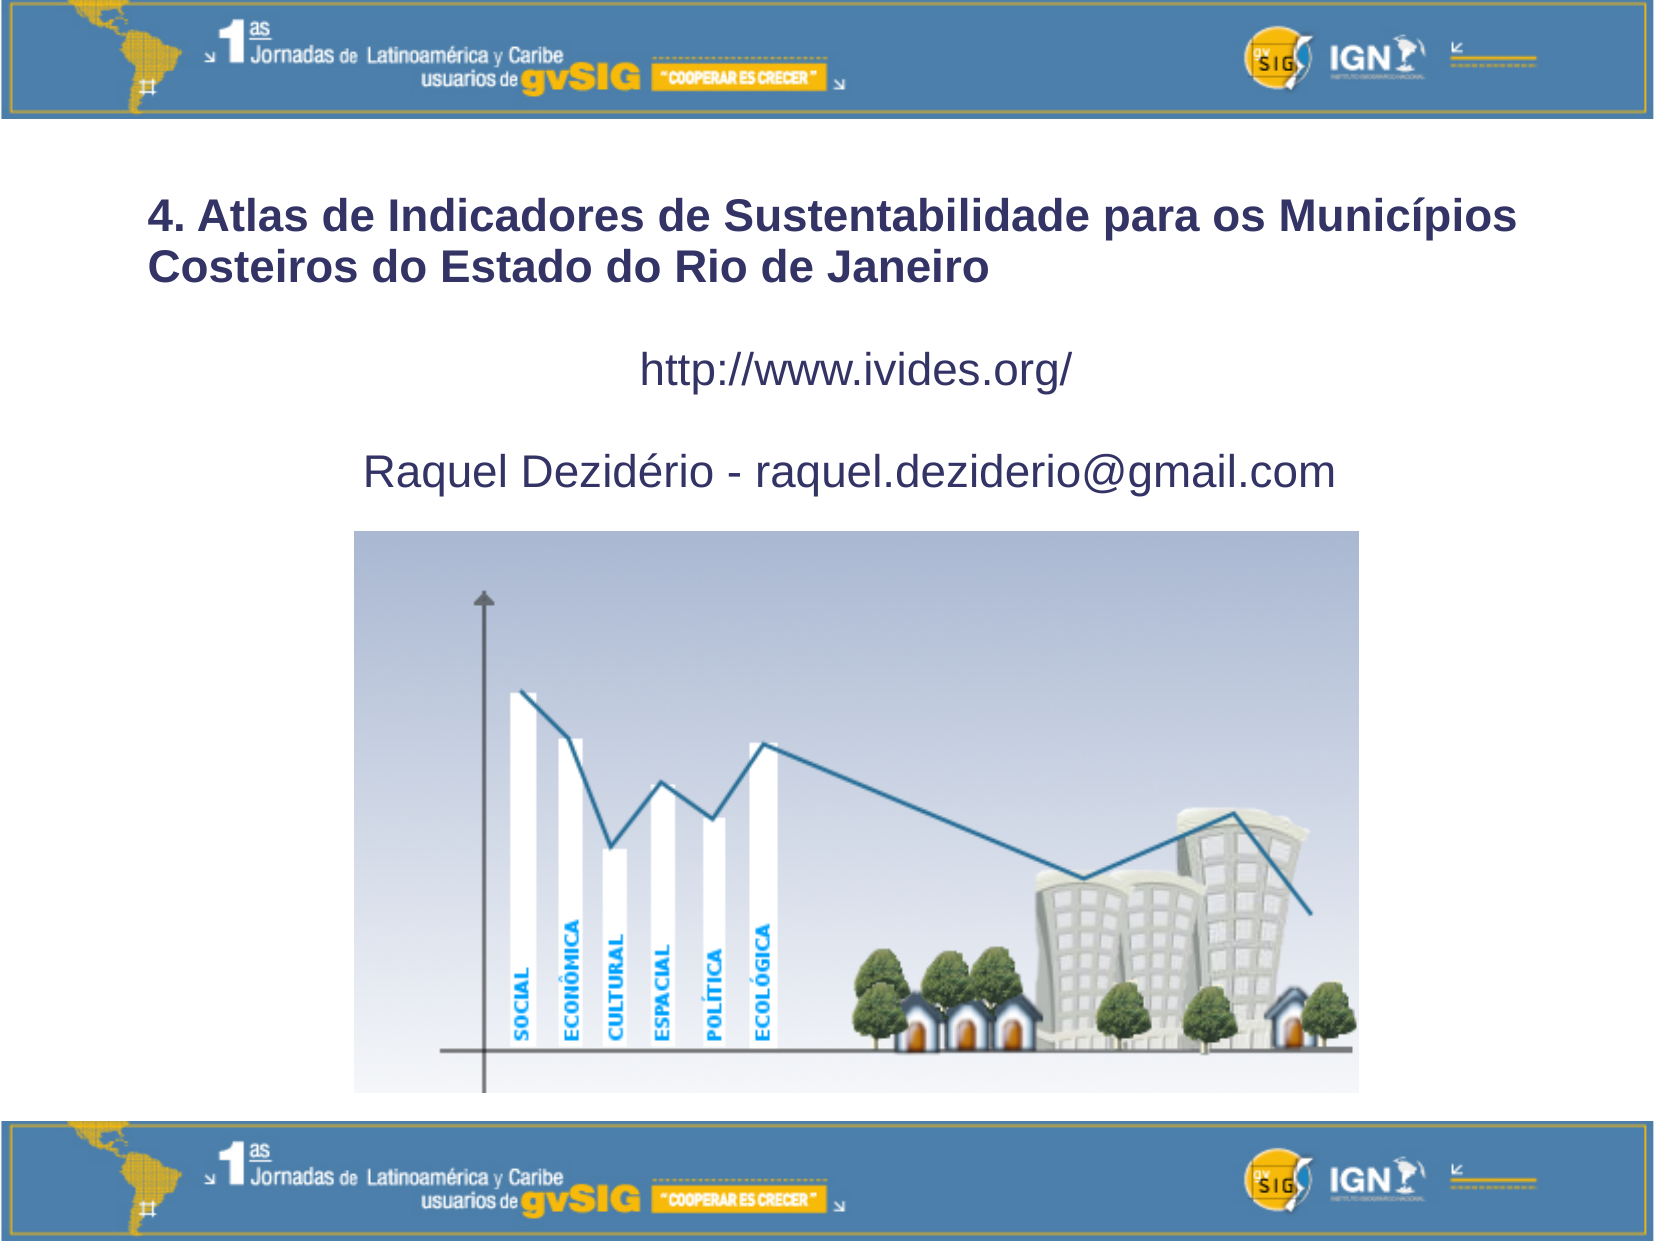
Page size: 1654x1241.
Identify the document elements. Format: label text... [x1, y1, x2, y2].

picture [0, 1121, 1654, 1241]
picture [0, 0, 1654, 119]
picture [354, 531, 1359, 1093]
text_box 4. Atlas de Indicadores de Sustentabilidade para os Municípios Costeiros do Estado do Rio de Janeiro http://www.ivides.org/ Raquel Dezidério - raquel.deziderio@gmail.com [147, 147, 1565, 541]
